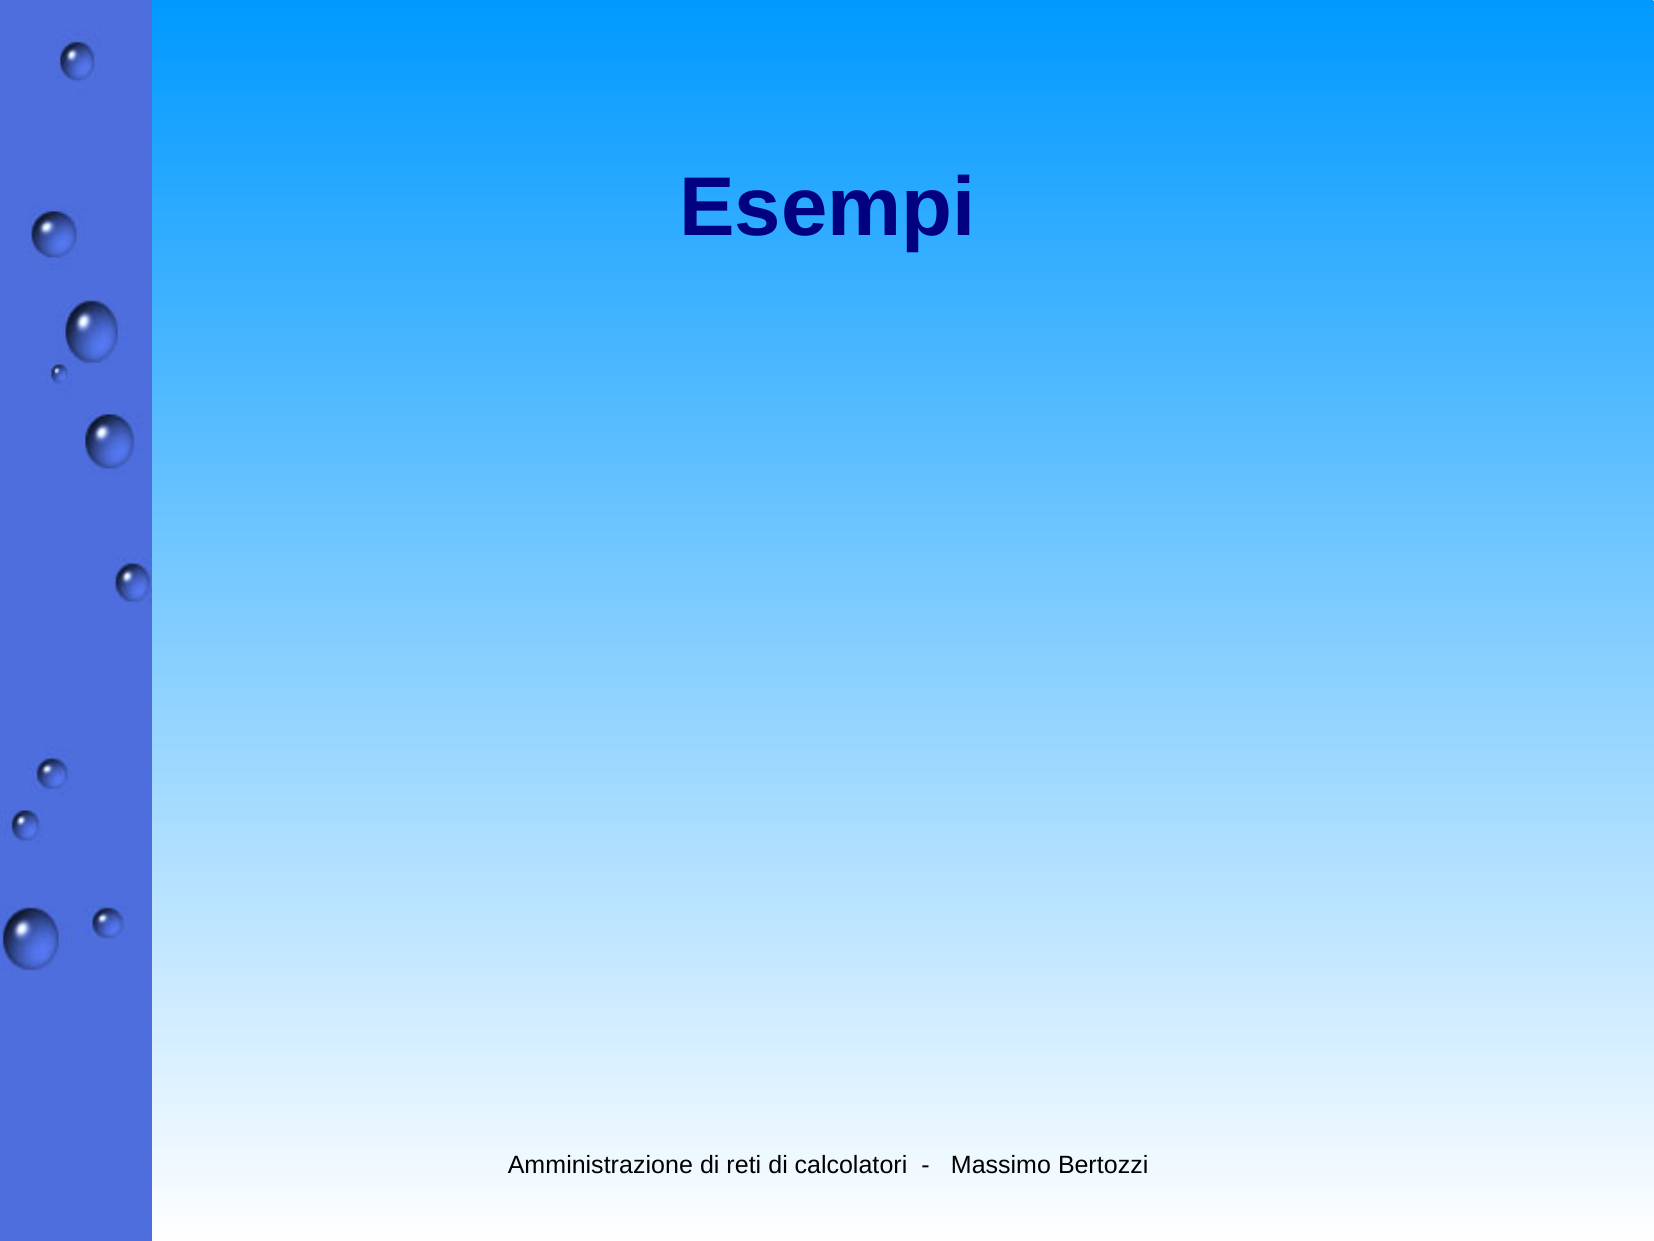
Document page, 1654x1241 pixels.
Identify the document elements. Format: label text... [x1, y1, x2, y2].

picture [0, 0, 152, 1241]
title Esempi [121, 102, 1534, 311]
